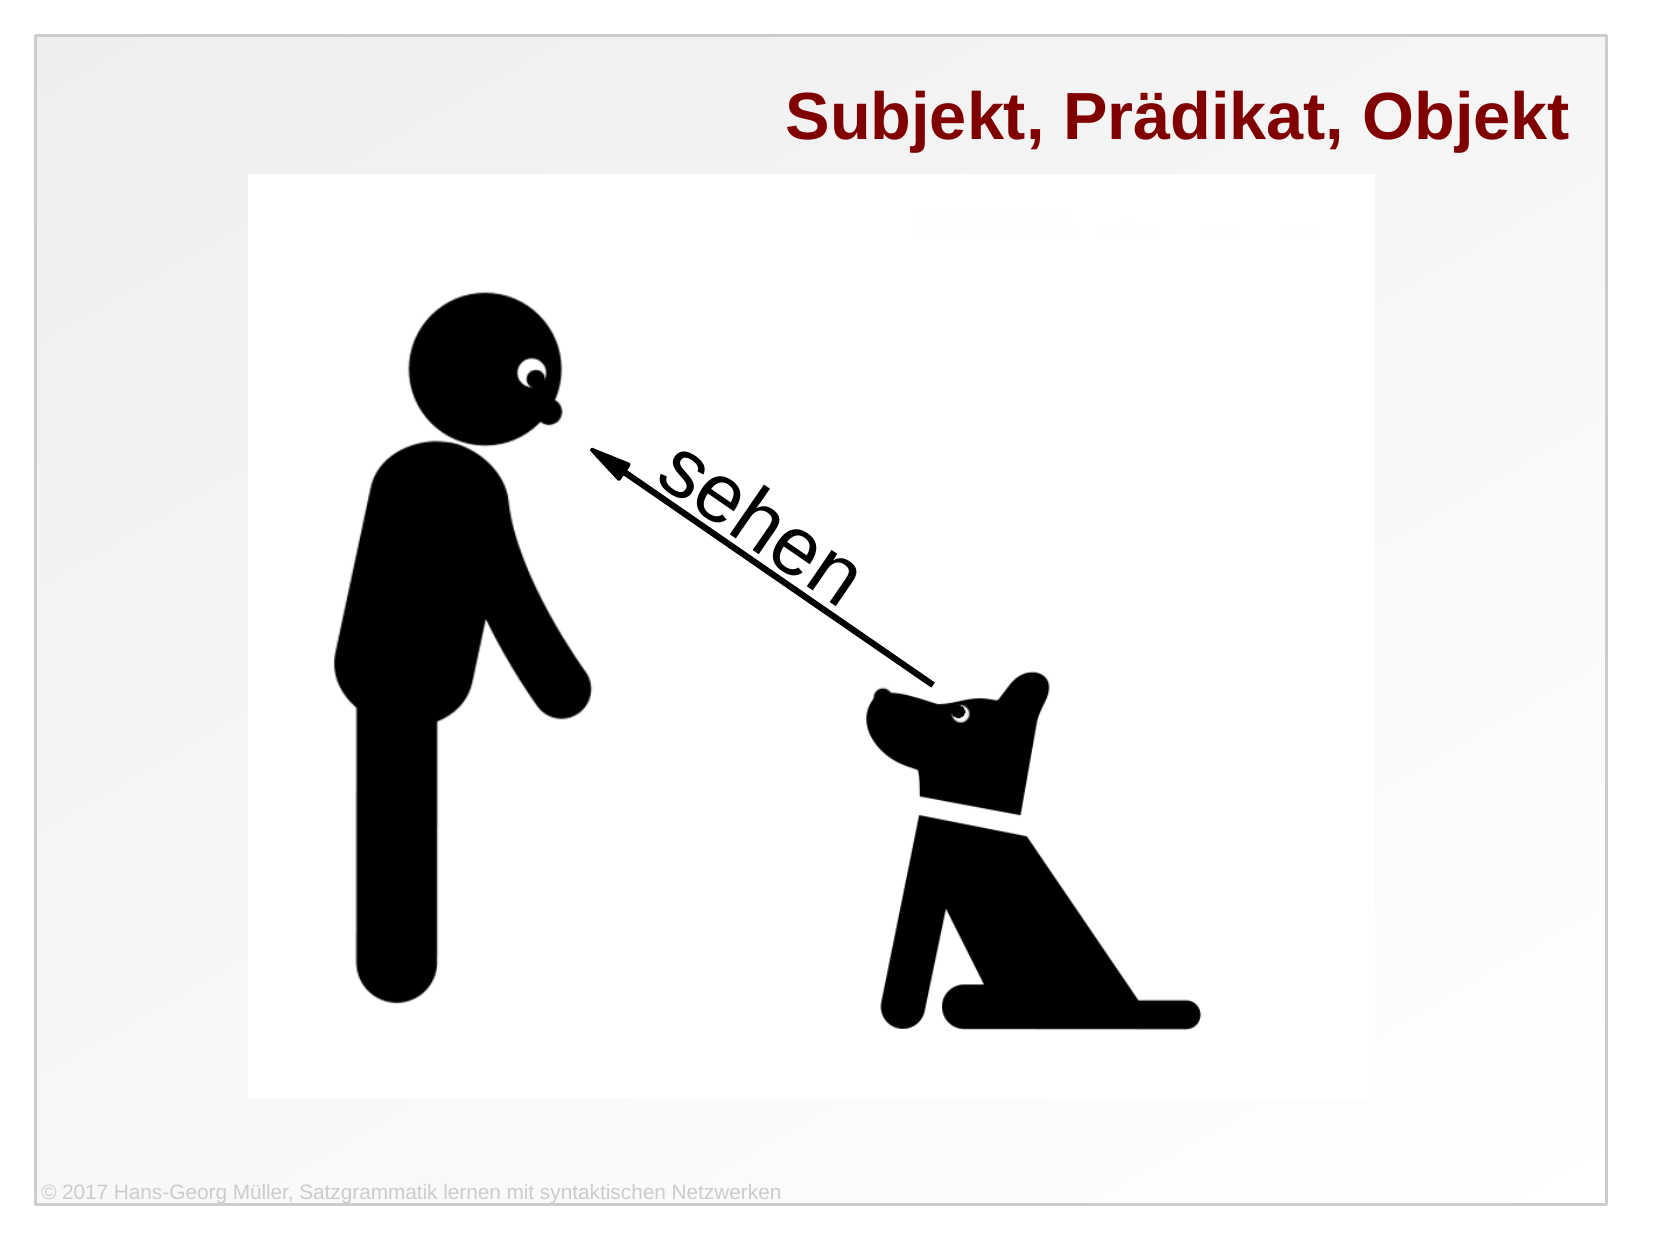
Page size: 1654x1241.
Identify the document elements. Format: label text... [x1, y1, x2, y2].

picture [248, 174, 1375, 1099]
title Subjekt, Prädikat, Objekt [82, 67, 1571, 166]
